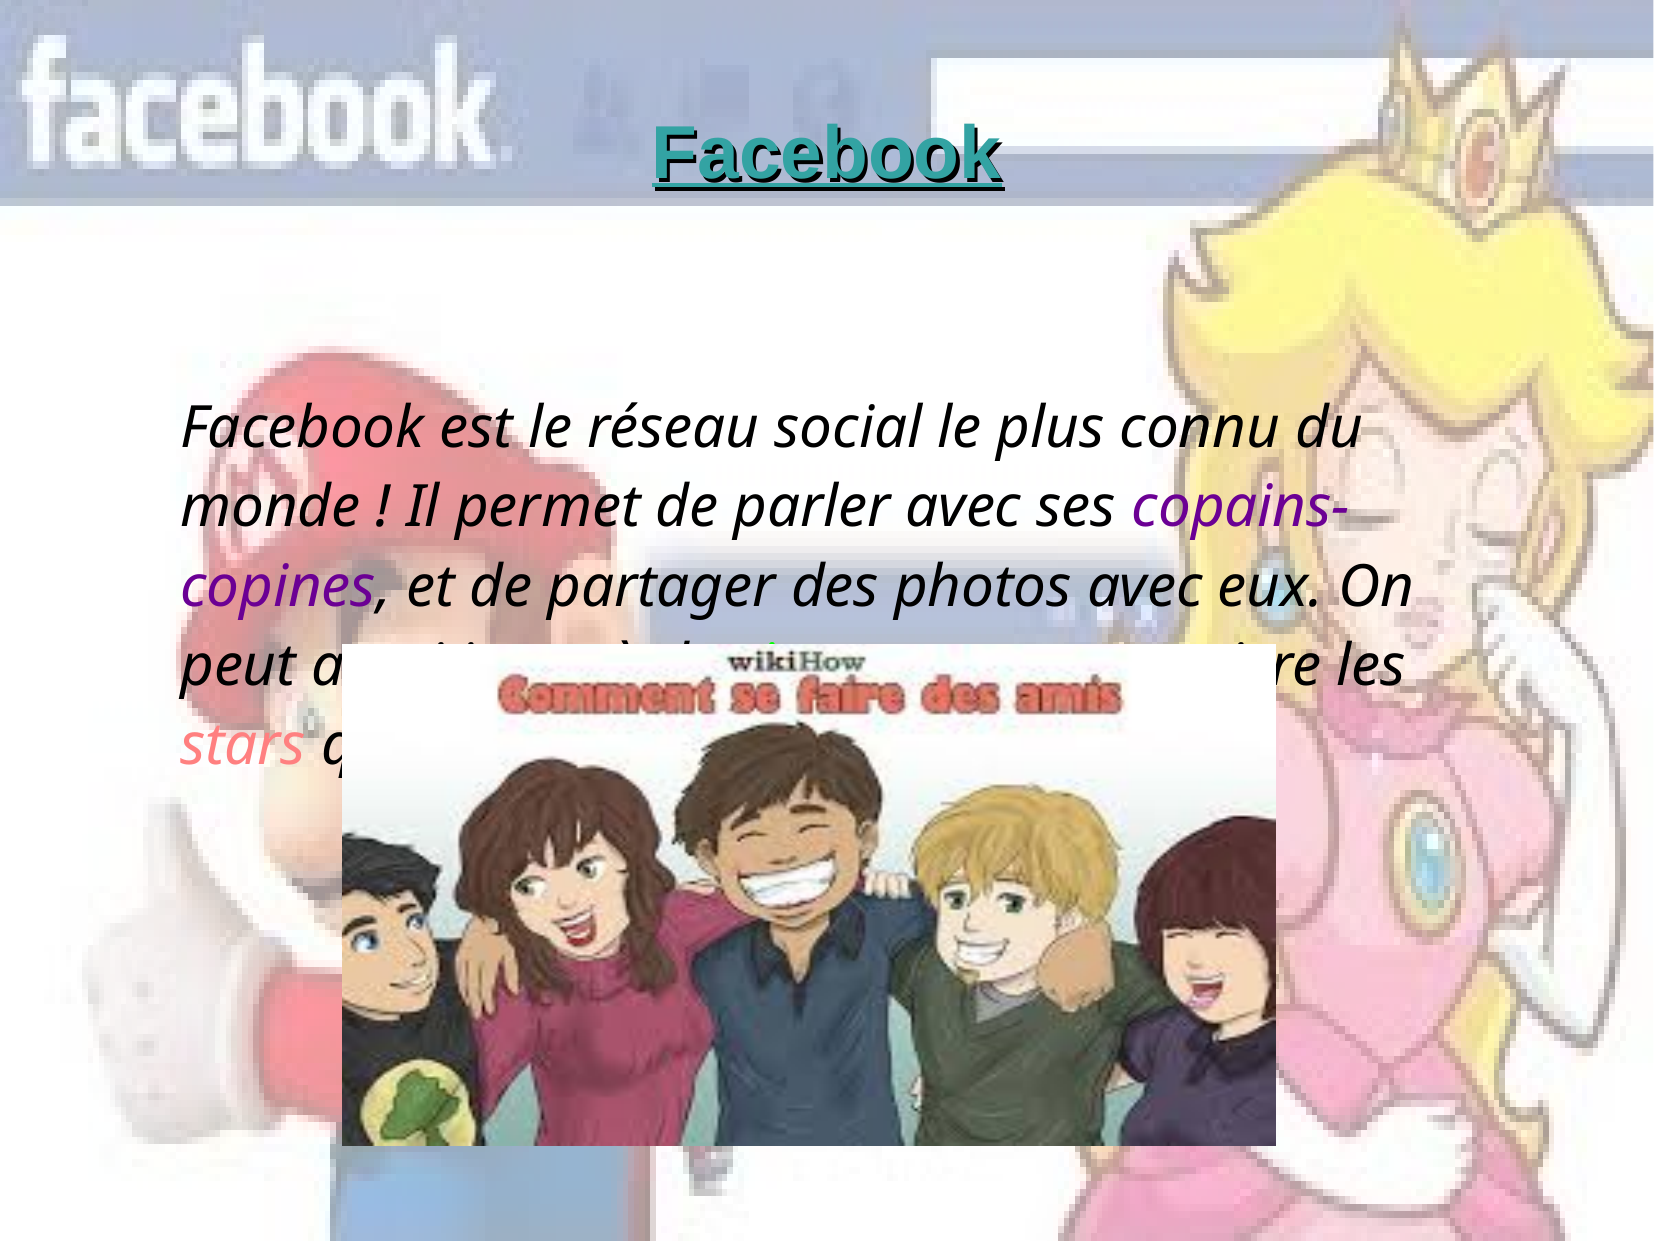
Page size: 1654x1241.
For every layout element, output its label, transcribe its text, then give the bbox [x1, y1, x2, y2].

picture [0, 0, 1654, 1241]
text_box Facebook est le réseau social le plus connu du monde ! Il permet de parler avec ses copains-copines, et de partager des photos avec eux. On peut aussi jouer à des jeux sympas, et suivre les stars qu'on aime. [165, 377, 1524, 630]
title Facebook [82, 49, 1571, 257]
